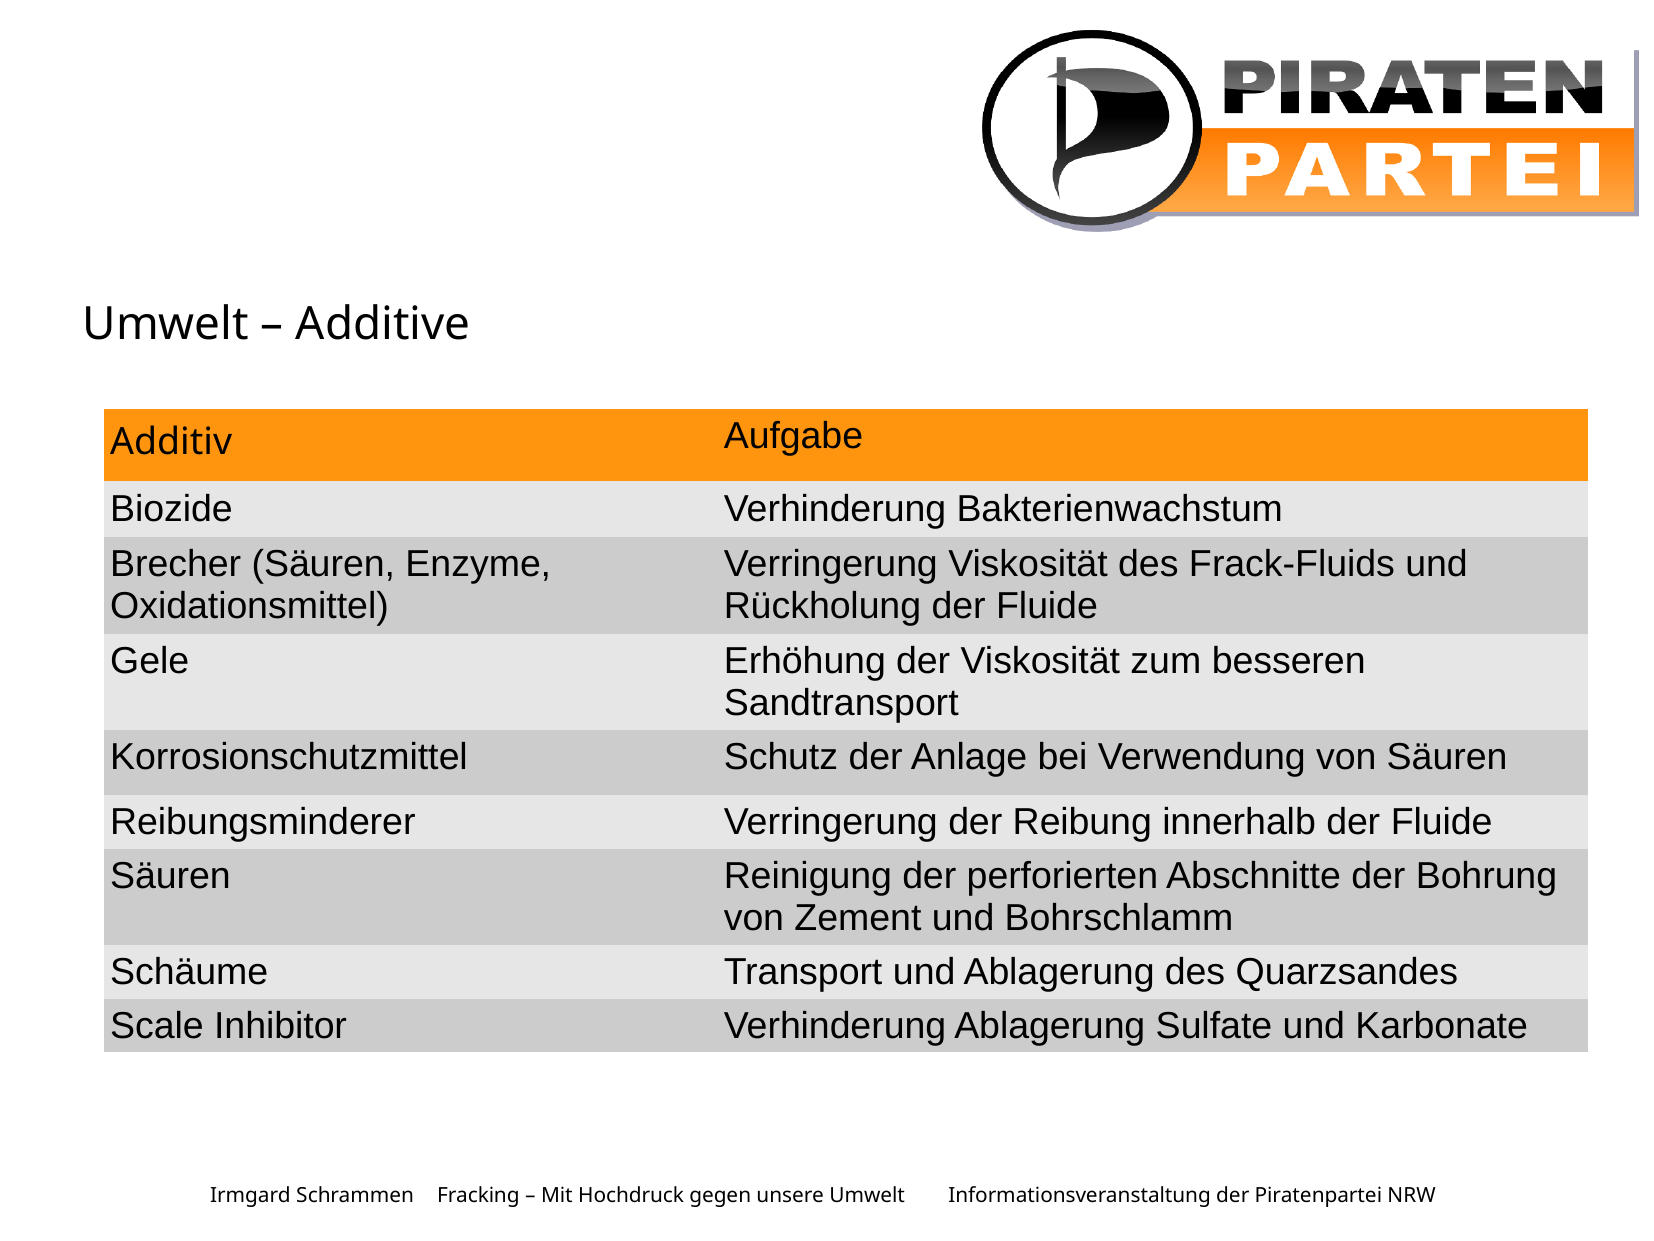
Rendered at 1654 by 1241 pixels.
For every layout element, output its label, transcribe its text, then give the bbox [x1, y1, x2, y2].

table_header Aufgabe [718, 409, 1588, 481]
subtitle Umwelt – Additive [82, 290, 1571, 385]
table_cell Gele [104, 634, 718, 730]
table_cell Erhöhung der Viskosität zum besseren Sandtransport [718, 634, 1588, 730]
table_cell Säuren [104, 849, 718, 945]
table_cell Verringerung der Reibung innerhalb der Fluide [718, 795, 1588, 849]
table_cell Verringerung Viskosität des Frack-Fluids und Rückholung der Fluide [718, 537, 1588, 634]
table_cell Verhinderung Bakterienwachstum [718, 481, 1588, 537]
table_cell Scale Inhibitor [104, 999, 718, 1052]
picture [974, 25, 1649, 241]
table_cell Reinigung der perforierten Abschnitte der Bohrung von Zement und Bohrschlamm [718, 849, 1588, 945]
table_cell Korrosionschutzmittel [104, 730, 718, 795]
table_cell Schutz der Anlage bei Verwendung von Säuren [718, 730, 1588, 795]
table_header Additiv [104, 409, 718, 481]
table_cell Transport und Ablagerung des Quarzsandes [718, 945, 1588, 999]
table_cell Reibungsminderer [104, 795, 718, 849]
table_cell Schäume [104, 945, 718, 999]
table_cell Brecher (Säuren, Enzyme, Oxidationsmittel) [104, 537, 718, 634]
table_cell Verhinderung Ablagerung Sulfate und Karbonate [718, 999, 1588, 1052]
table_cell Biozide [104, 481, 718, 537]
text_box Irmgard Schrammen Fracking – Mit Hochdruck gegen unsere Umwelt Informationsveranstaltung der Piratenpartei NRW [29, 1172, 1617, 1224]
